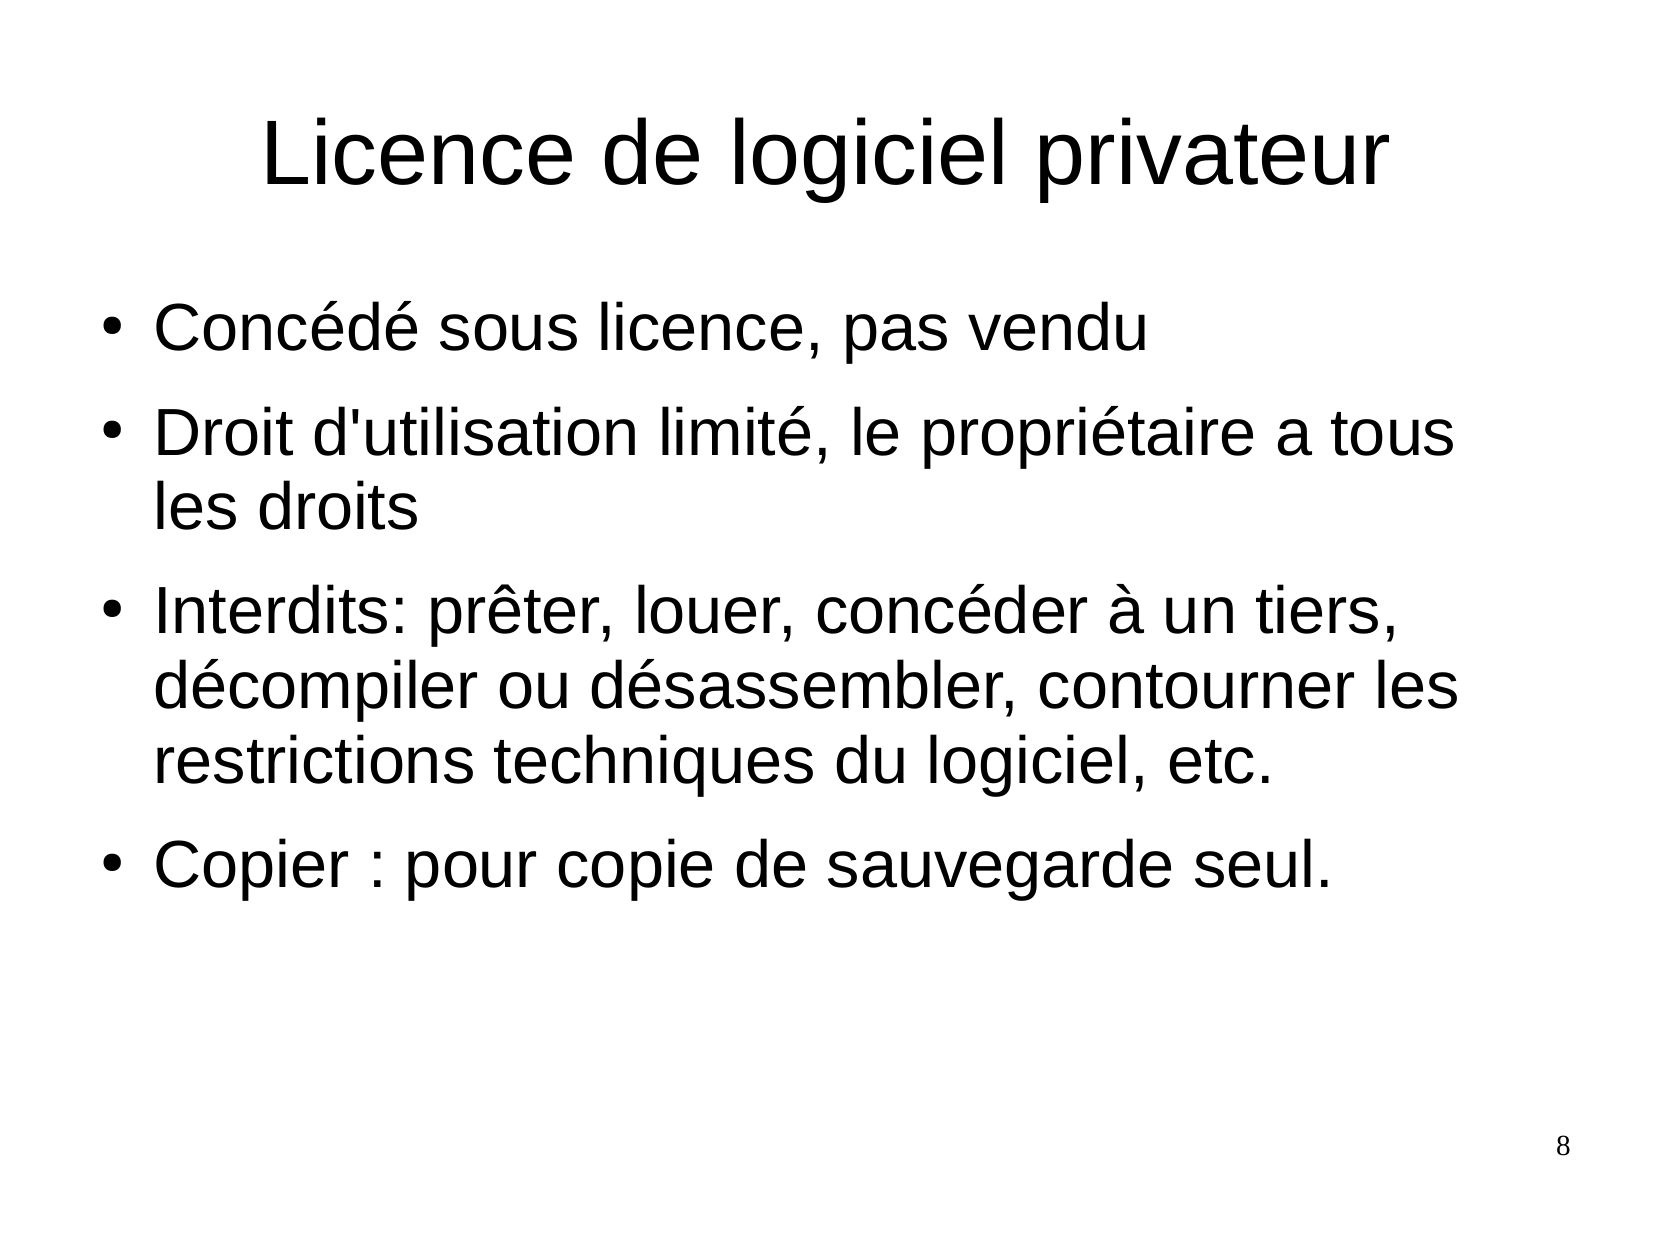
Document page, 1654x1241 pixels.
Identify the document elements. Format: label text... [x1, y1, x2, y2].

title Licence de logiciel privateur [82, 49, 1571, 257]
list Concédé sous licence, pas vendu Droit d'utilisation limité, le propriétaire a tous les droits Interdits: prêter, louer, concéder à un tiers, décompiler ou désassembler, contourner les restrictions techniques du logiciel, etc. Copier : pour copie de sauvegarde seul. [82, 290, 1538, 1010]
